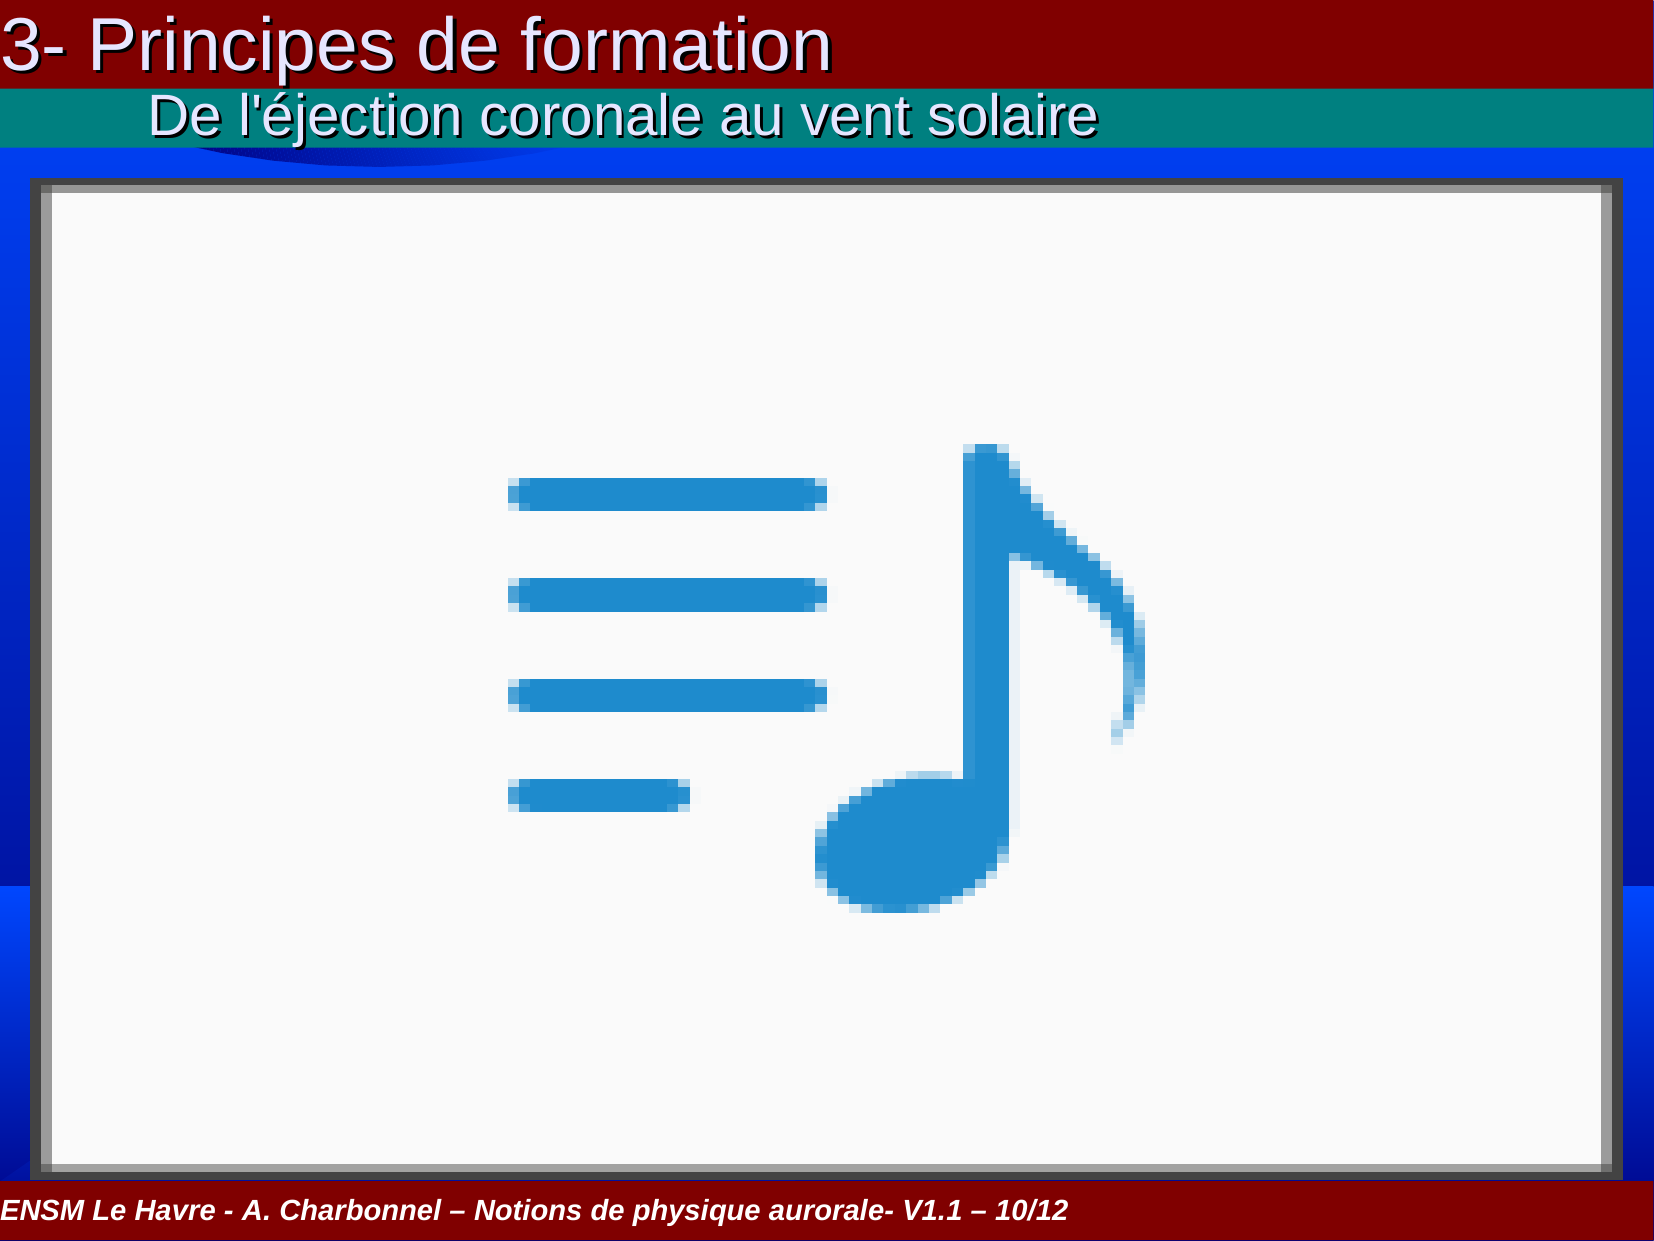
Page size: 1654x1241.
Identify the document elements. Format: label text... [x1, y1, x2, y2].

text_box ENSM Le Havre - A. Charbonnel – Notions de physique aurorale- V1.1 – 10/12 [0, 1181, 1654, 1241]
title De l'éjection coronale au vent solaire [0, 89, 1654, 148]
text_box [29, 177, 1625, 1182]
title 3- Principes de formation [0, 0, 1654, 89]
